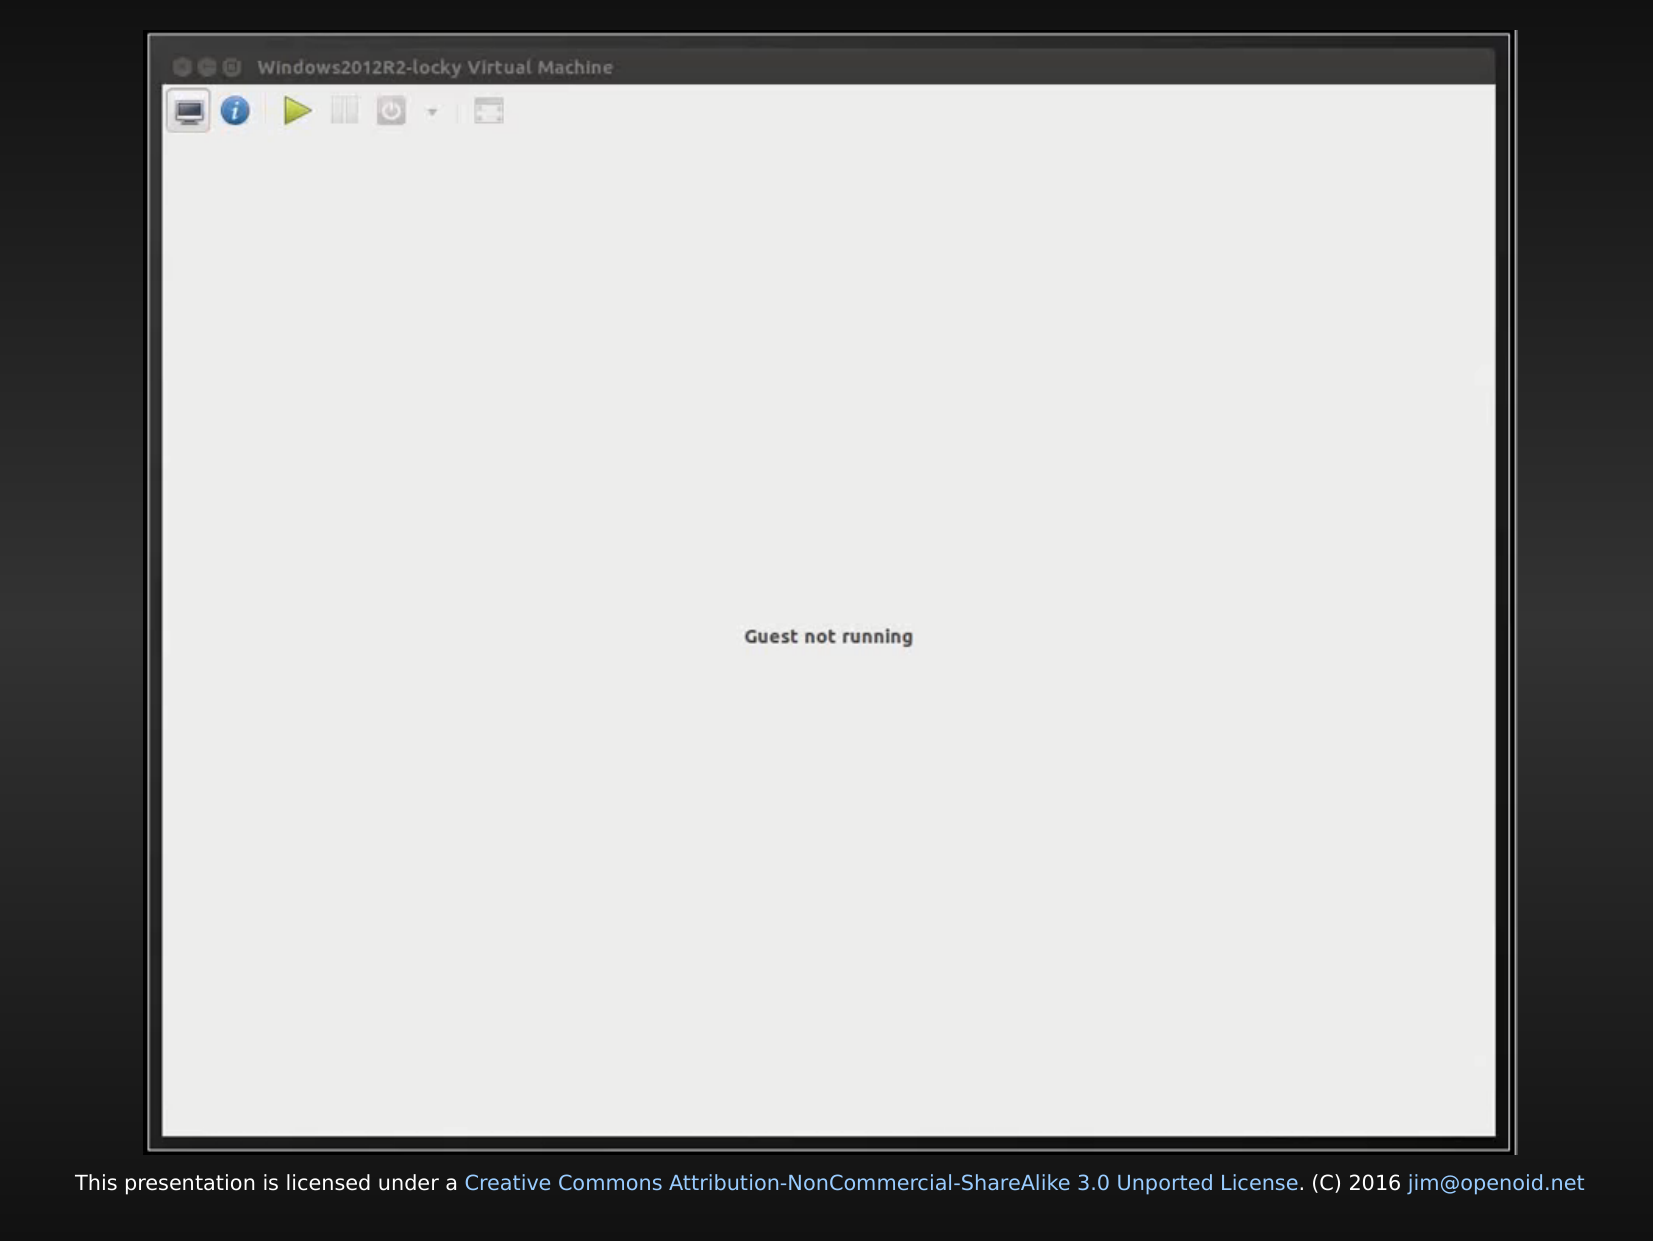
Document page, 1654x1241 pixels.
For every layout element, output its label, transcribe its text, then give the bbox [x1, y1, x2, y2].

subtitle This presentation is licensed under a Creative Commons Attribution-NonCommercial-ShareAlike 3.0 Unported License. (C) 2016 jim@openoid.net [0, 1125, 1594, 1241]
text_box [142, 30, 1518, 1155]
